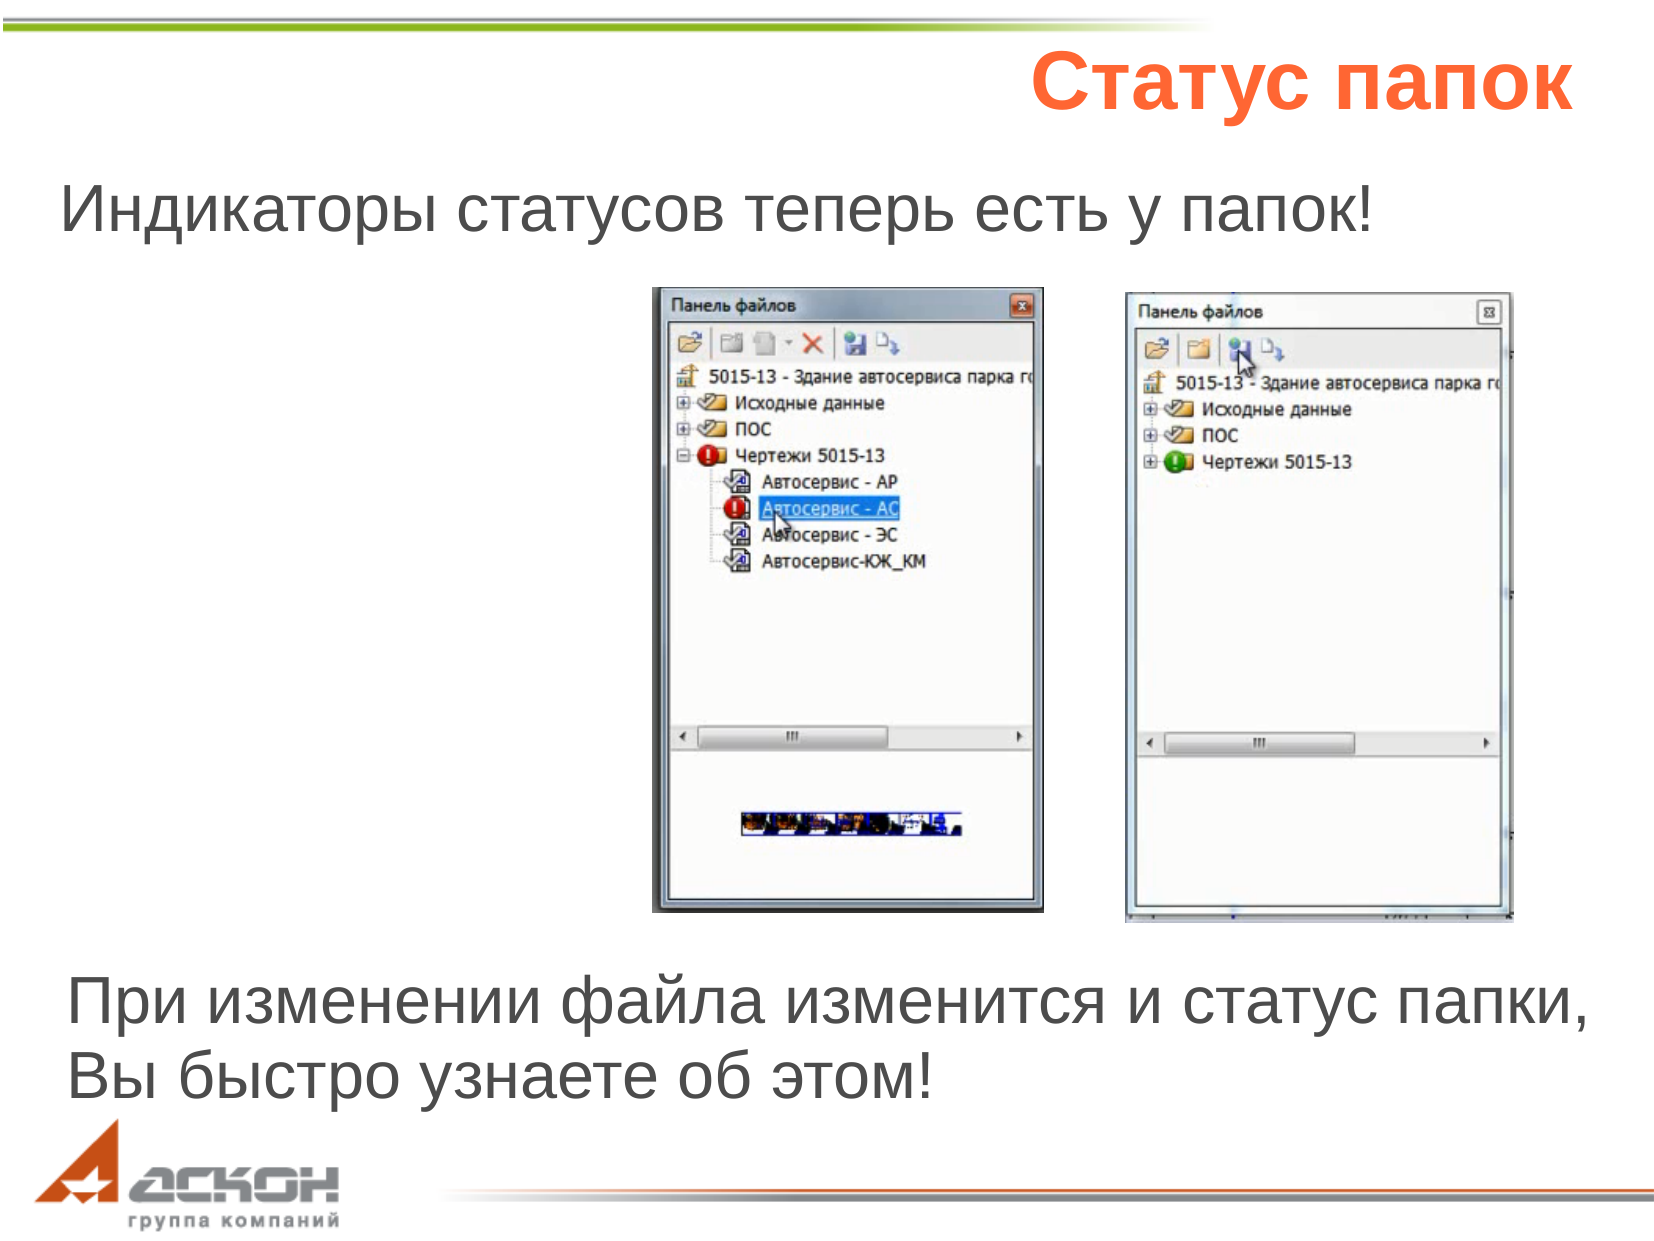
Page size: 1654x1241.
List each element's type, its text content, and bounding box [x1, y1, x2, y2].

title Статус папок [85, 33, 1574, 221]
text_box Индикаторы статусов теперь есть у папок! [44, 163, 1410, 329]
text_box При изменении файла изменится и статус папки, Вы быстро узнаете об этом! [51, 955, 1654, 1121]
picture [3, 0, 1654, 1241]
